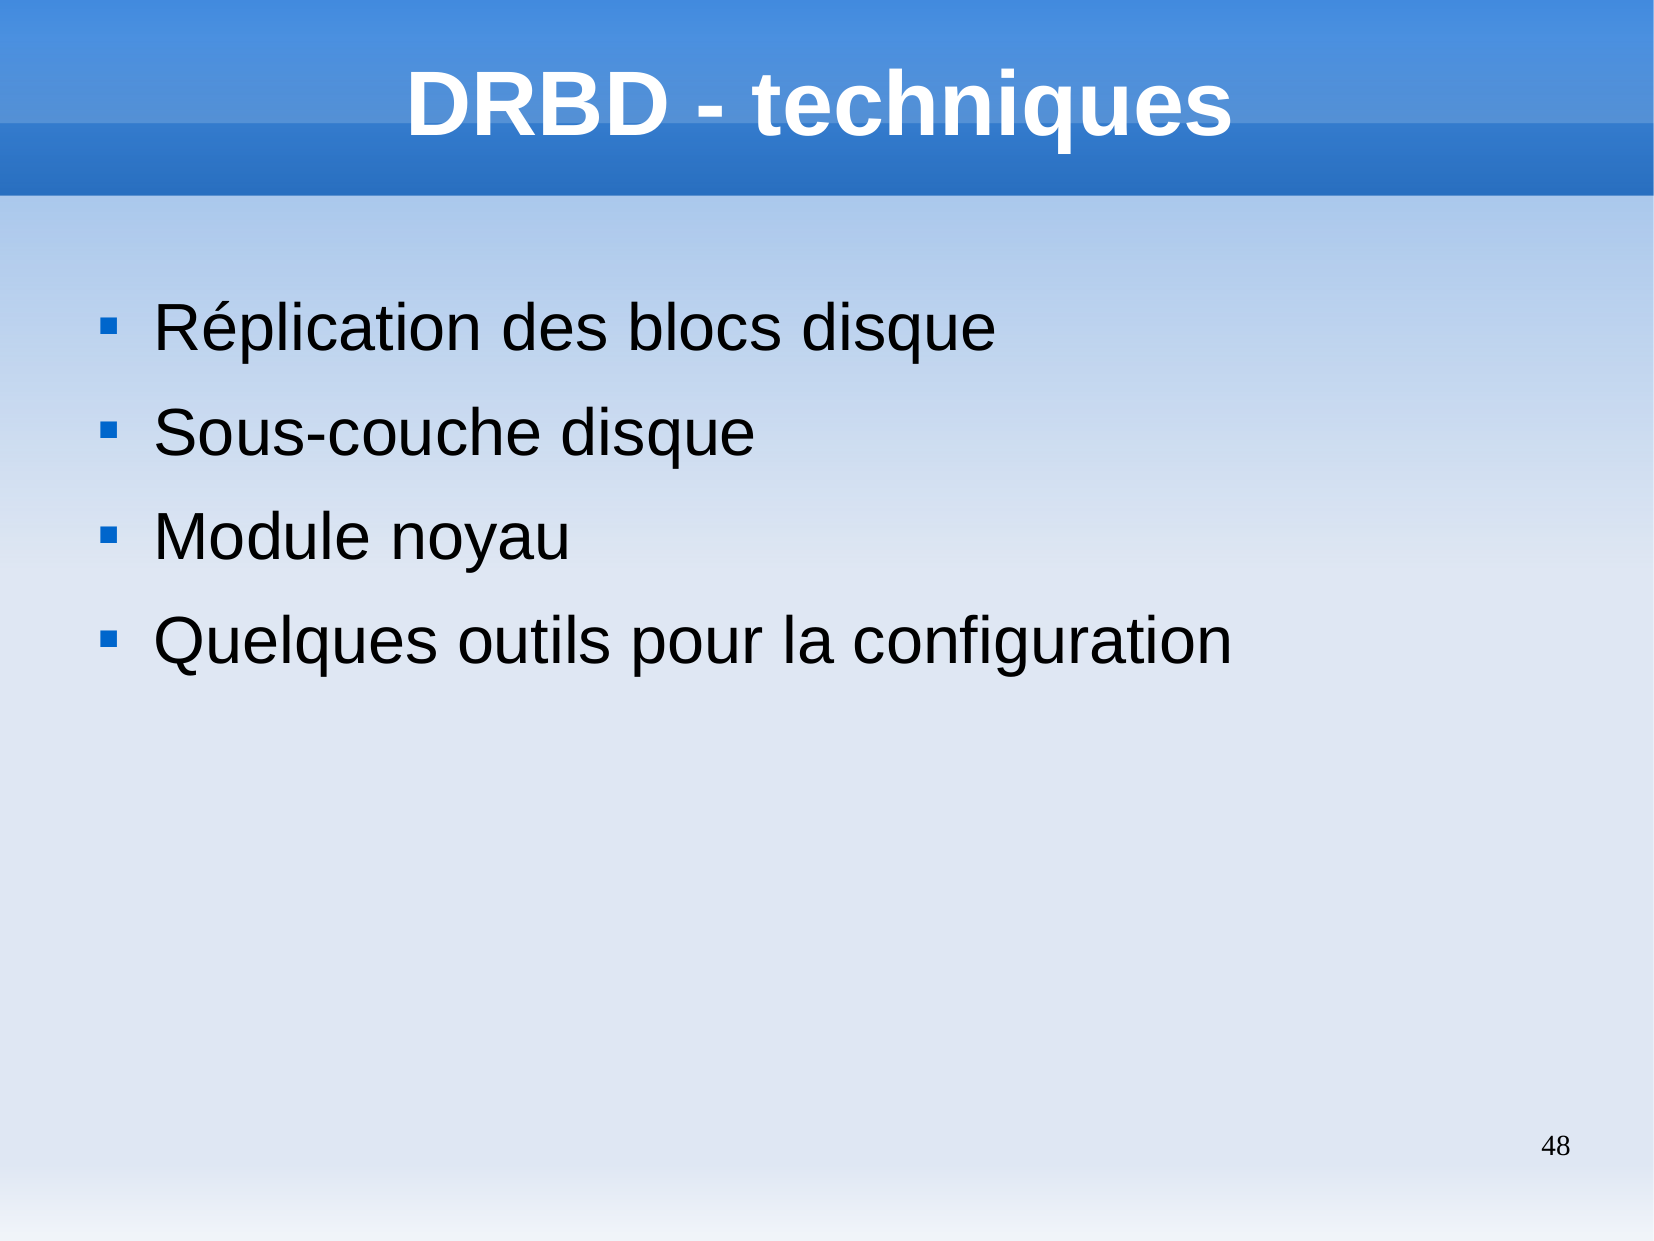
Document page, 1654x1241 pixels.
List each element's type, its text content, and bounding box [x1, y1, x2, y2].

title DRBD - techniques [76, 0, 1565, 208]
list Réplication des blocs disque Sous-couche disque Module noyau Quelques outils pour la configuration [82, 290, 1571, 1109]
picture [0, 0, 1654, 1241]
